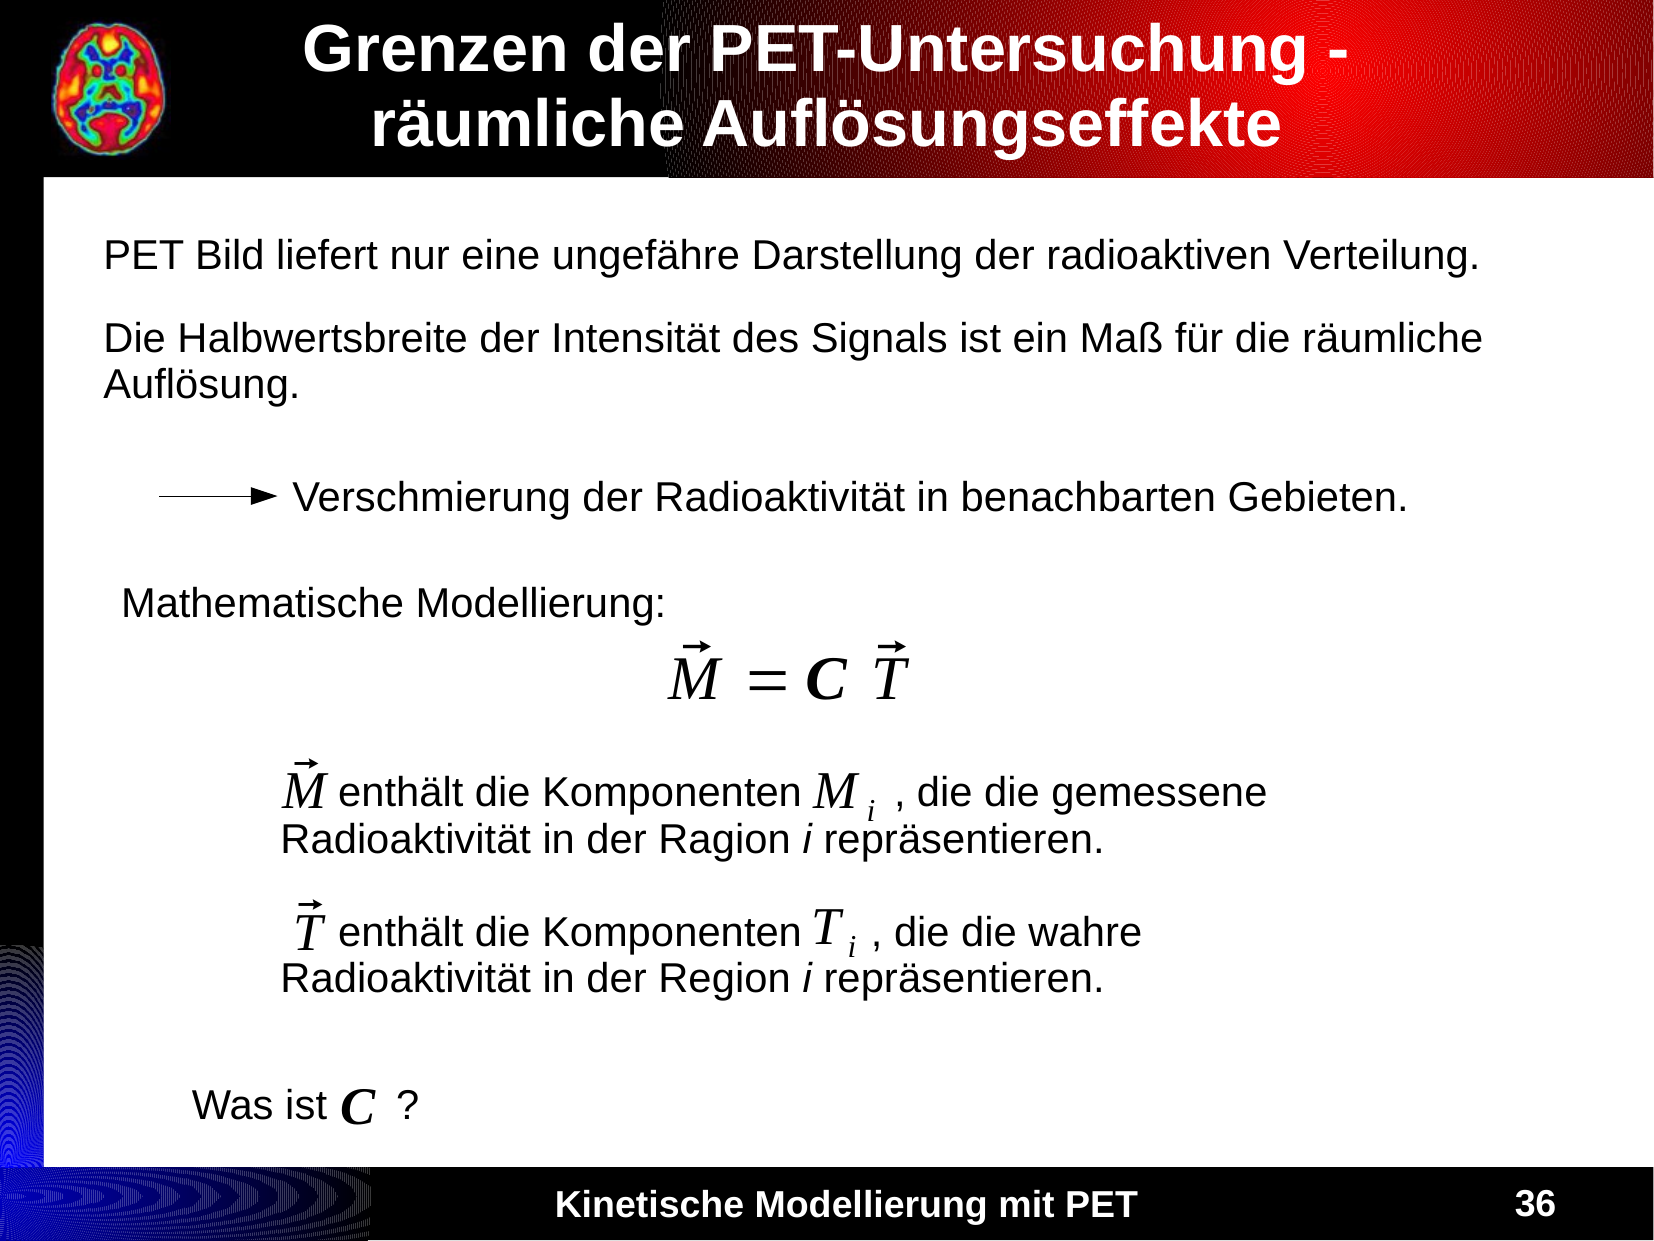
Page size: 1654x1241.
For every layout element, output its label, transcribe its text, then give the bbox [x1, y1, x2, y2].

chart [649, 637, 924, 715]
text_box enthält die Komponenten , die die gemessene Radioaktivität in der Ragion i repräsentieren. enthält die Komponenten , die die wahre Radioaktivität in der Region i repräsentieren. [265, 761, 1300, 1011]
text_box Mathematische Modellierung: [106, 572, 1406, 635]
chart [280, 897, 337, 964]
picture [51, 17, 169, 160]
text_box Verschmierung der Radioaktivität in benachbarten Gebieten. [277, 466, 1477, 529]
chart [797, 897, 869, 966]
text_box Was ist ? [177, 1074, 591, 1137]
text_box Kinetische Modellierung mit PET [512, 1176, 1182, 1235]
text_box [0, 0, 1654, 1241]
title Grenzen der PET-Untersuchung - räumliche Auflösungseffekte [169, 10, 1484, 161]
text_box PET Bild liefert nur eine ungefähre Darstellung der radioaktiven Verteilung. [88, 224, 1506, 287]
text_box Die Halbwertsbreite der Intensität des Signals ist ein Maß für die räumliche Auflösung. [88, 307, 1625, 416]
chart [797, 761, 887, 830]
chart [265, 755, 338, 822]
text_box 55 [1422, 1175, 1649, 1234]
